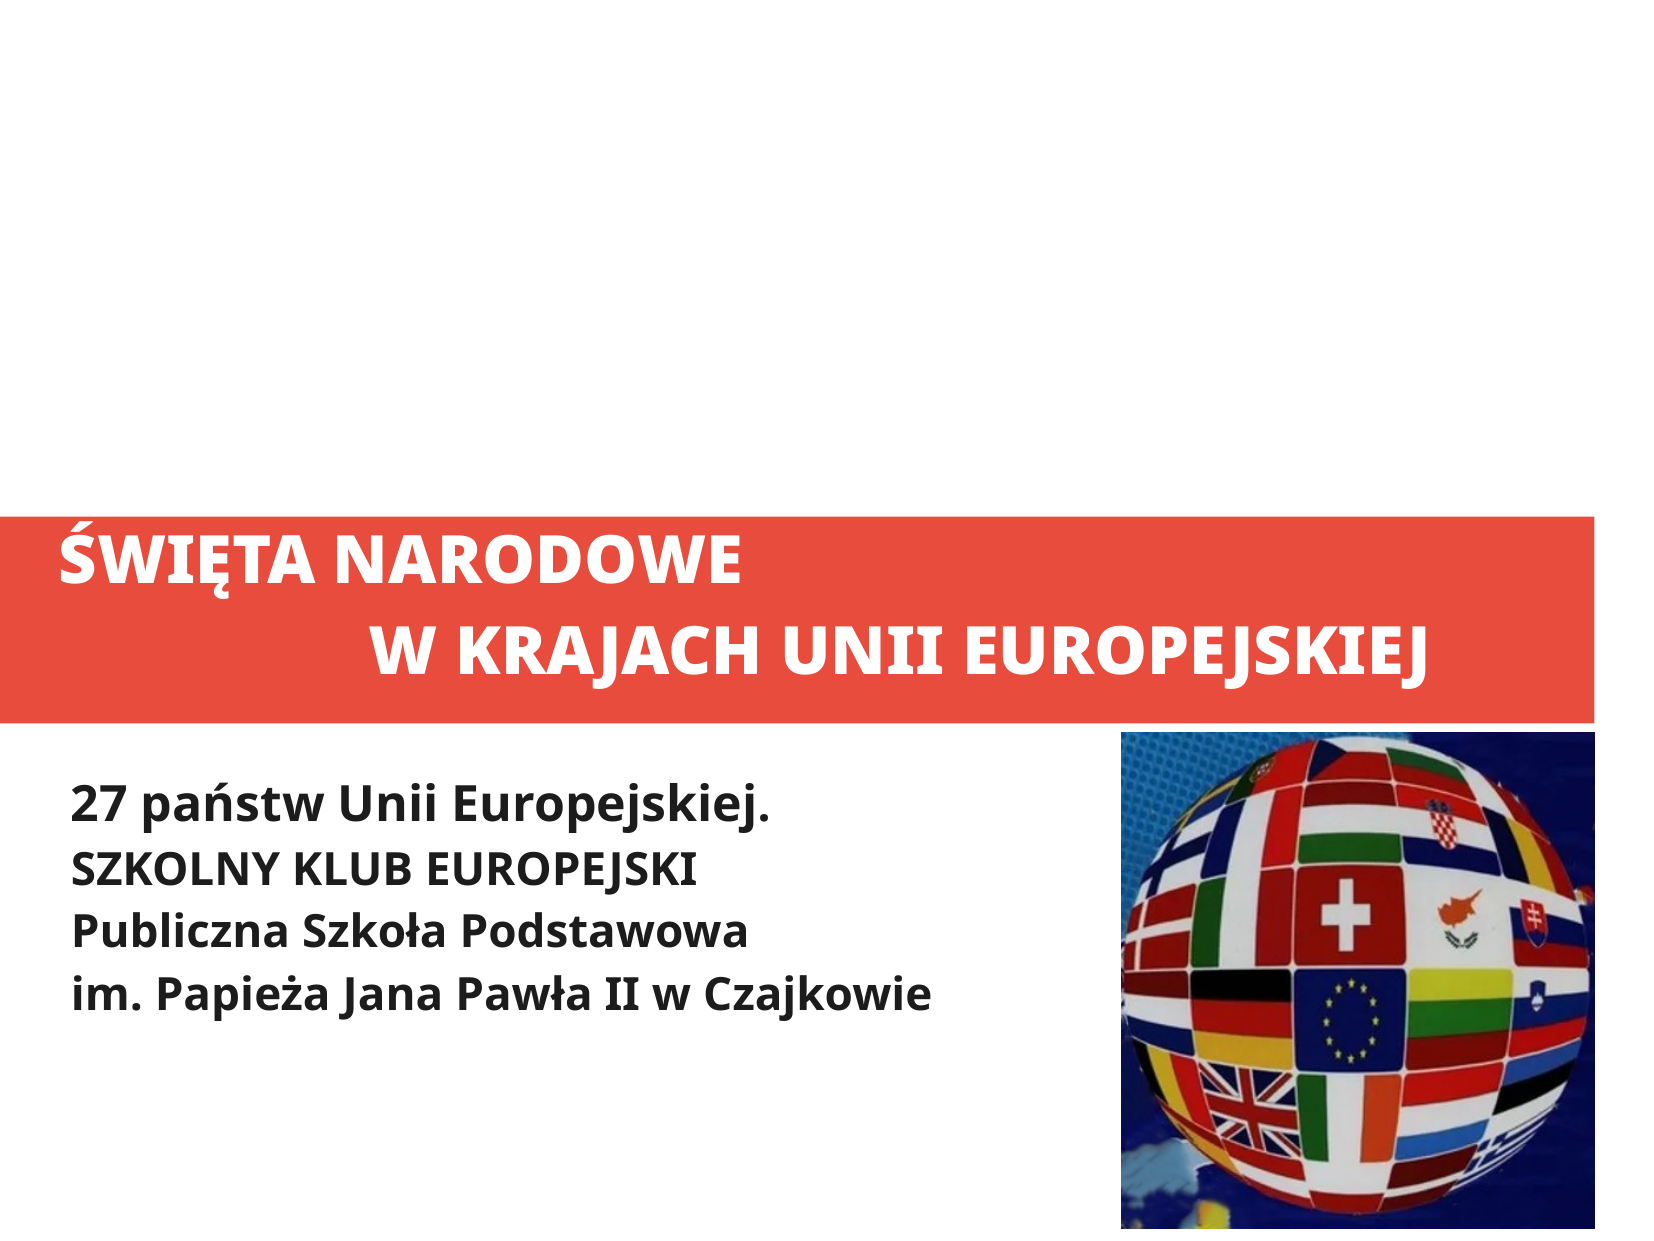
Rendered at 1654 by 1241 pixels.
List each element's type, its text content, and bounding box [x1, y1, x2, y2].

picture [1121, 732, 1595, 1229]
subtitle 27 państw Unii Europejskiej. SZKOLNY KLUB EUROPEJSKI Publiczna Szkoła Podstawowa im. Papieża Jana Pawła II w Czajkowie [70, 767, 1121, 1182]
title ŚWIĘTA NARODOWE W KRAJACH UNII EUROPEJSKIEJ [59, 307, 1595, 694]
